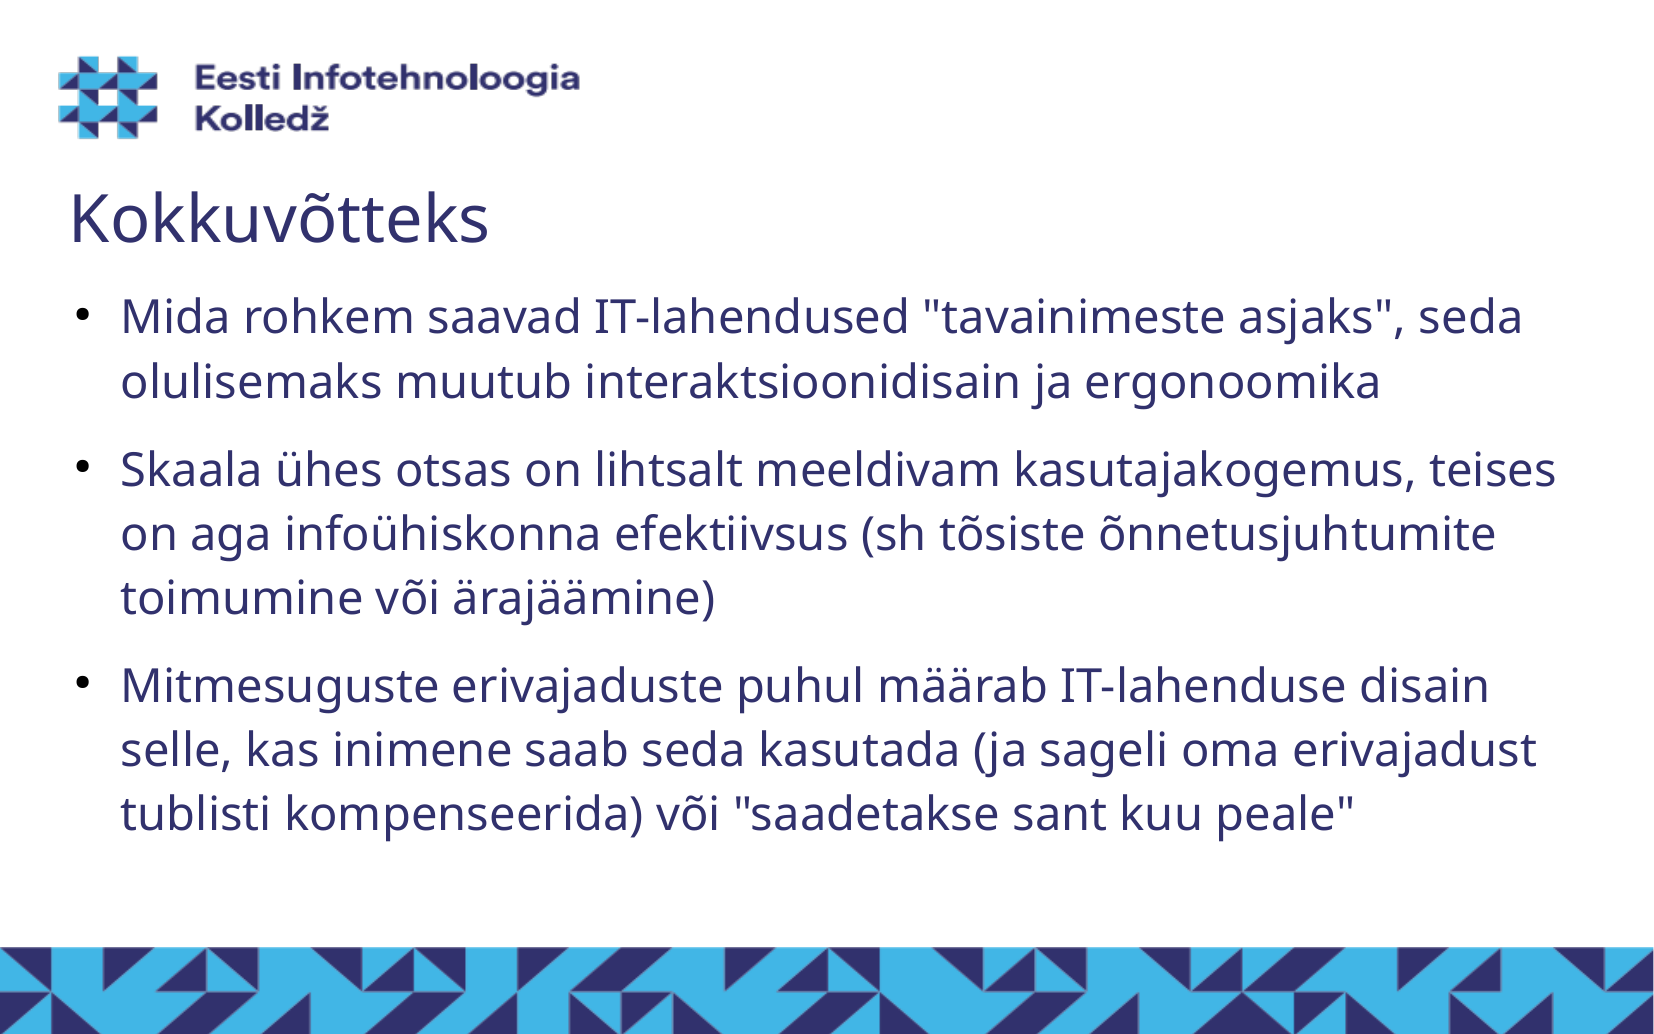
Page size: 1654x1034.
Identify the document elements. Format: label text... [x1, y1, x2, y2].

title Kokkuvõtteks [68, 147, 1536, 283]
list Mida rohkem saavad IT-lahendused "tavainimeste asjaks", seda olulisemaks muutub interaktsioonidisain ja ergonoomika Skaala ühes otsas on lihtsalt meeldivam kasutajakogemus, teises on aga infoühiskonna efektiivsus (sh tõsiste õnnetusjuhtumite toimumine või ärajäämine) Mitmesuguste erivajaduste puhul määrab IT-lahenduse disain selle, kas inimene saab seda kasutada (ja sageli oma erivajadust tublisti kompenseerida) või "saadetakse sant kuu peale" [59, 283, 1595, 936]
